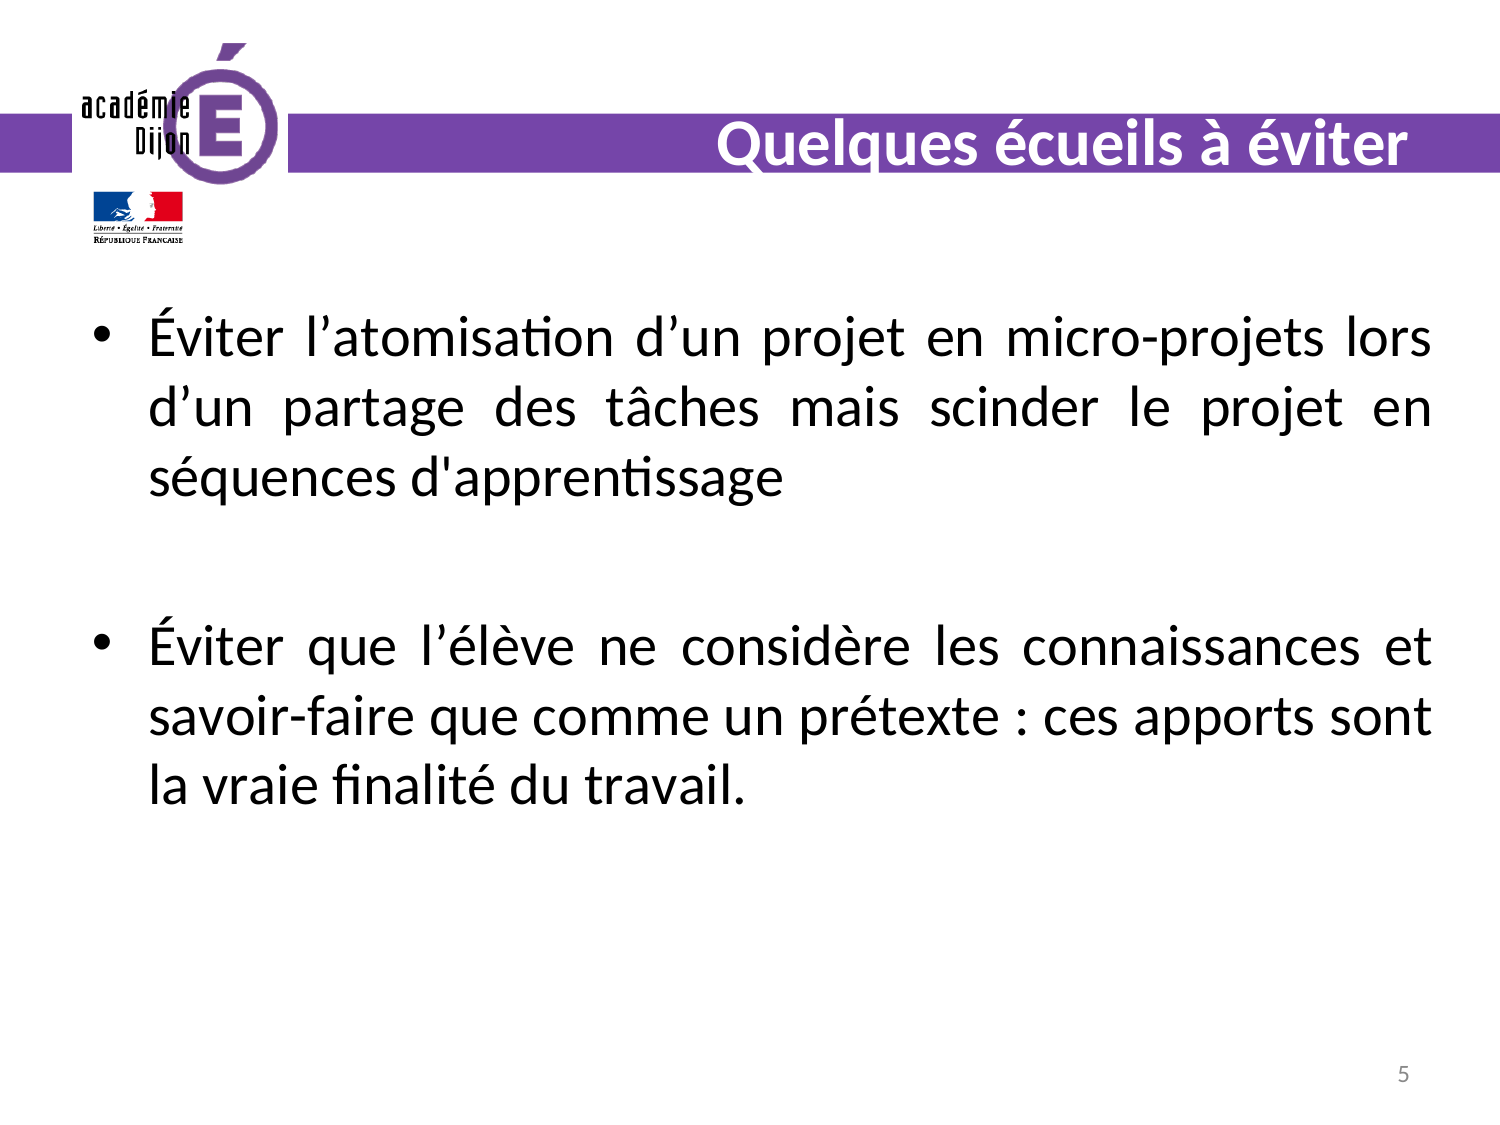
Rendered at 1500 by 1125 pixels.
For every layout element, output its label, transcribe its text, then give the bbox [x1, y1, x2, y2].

title Quelques écueils à éviter [360, 45, 1425, 233]
text_box <number> [1074, 1042, 1426, 1103]
list Éviter l’atomisation d’un projet en micro-projets lors d’un partage des tâches mais scinder le projet en séquences d'apprentissage Éviter que l’élève ne considère les connaissances et savoir-faire que comme un prétexte : ces apports sont la vraie finalité du travail. [76, 290, 1449, 835]
picture [82, 43, 278, 243]
